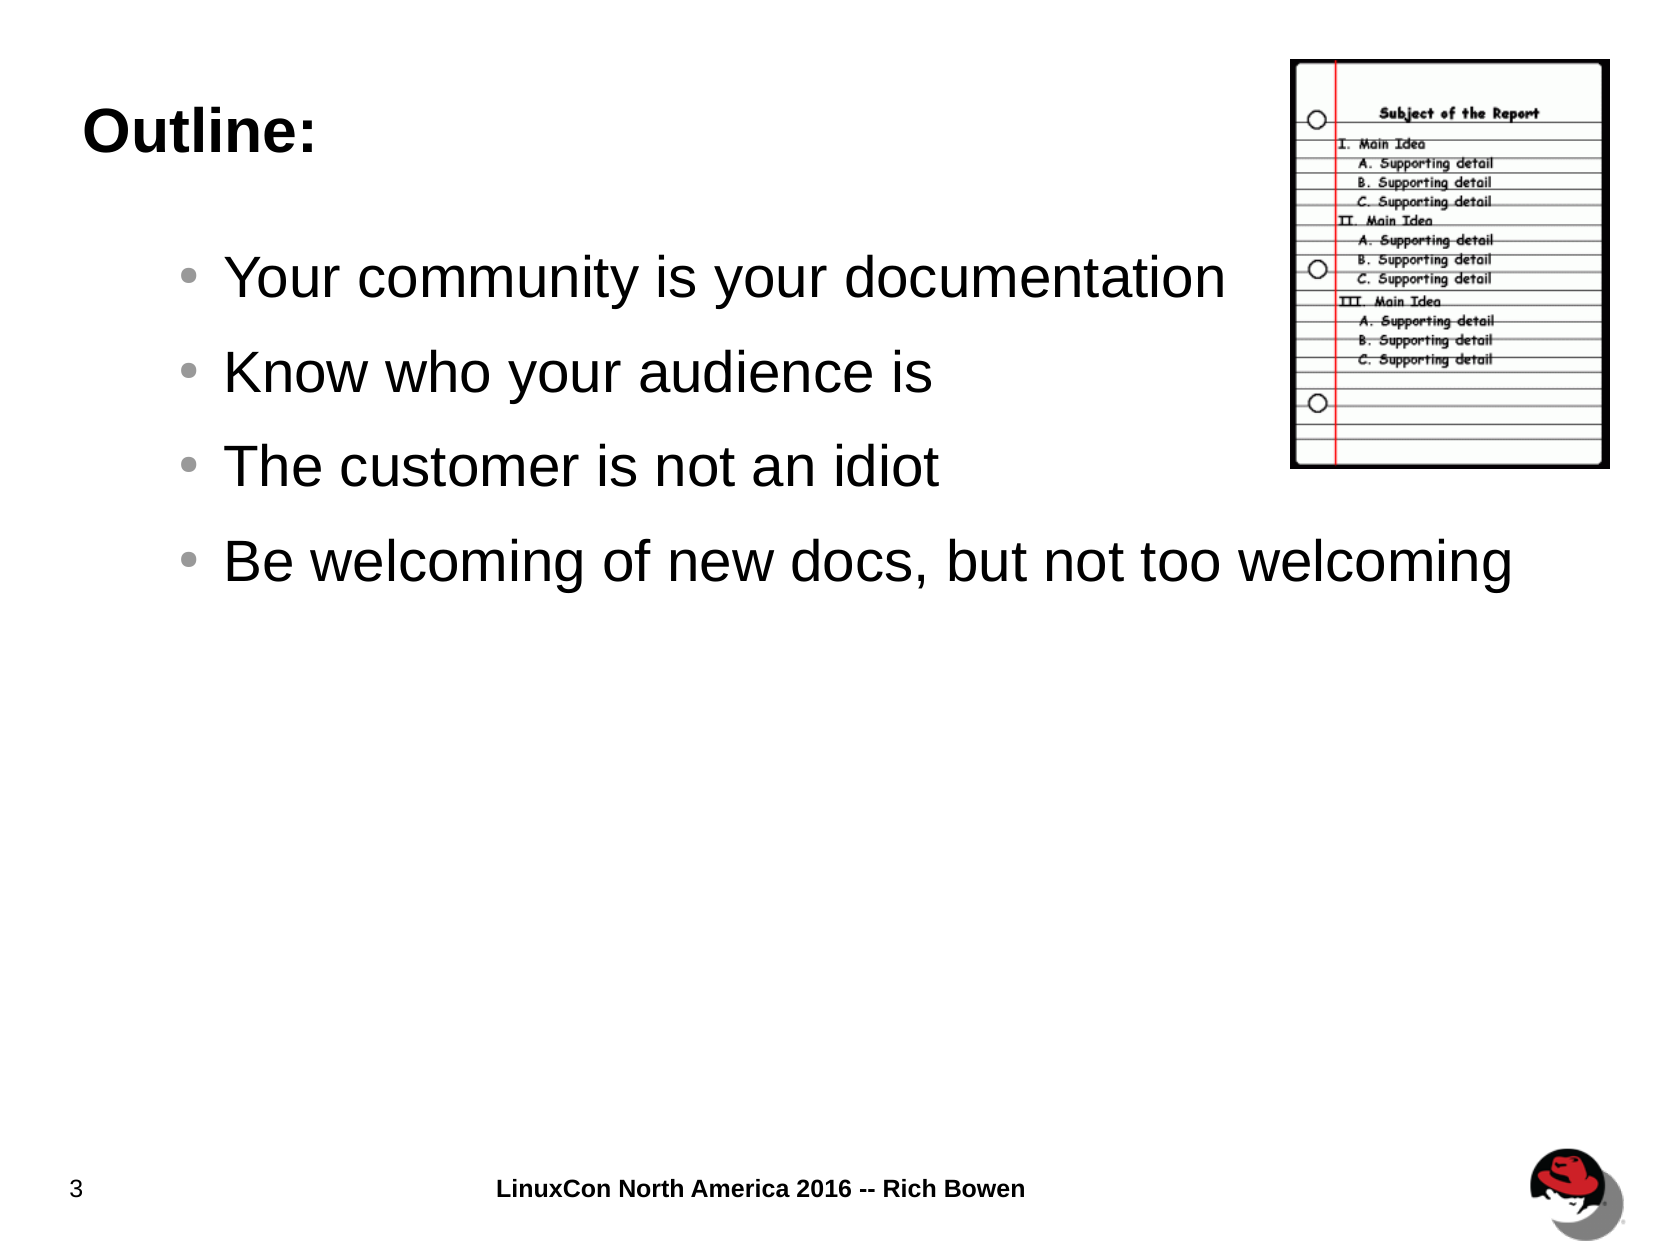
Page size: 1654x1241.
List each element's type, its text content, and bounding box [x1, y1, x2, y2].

picture [1529, 1146, 1613, 1224]
list Your community is your documentation Know who your audience is The customer is not an idiot Be welcoming of new docs, but not too welcoming [86, 244, 1576, 1039]
title Outline: [82, 37, 1571, 226]
picture [1290, 59, 1610, 470]
